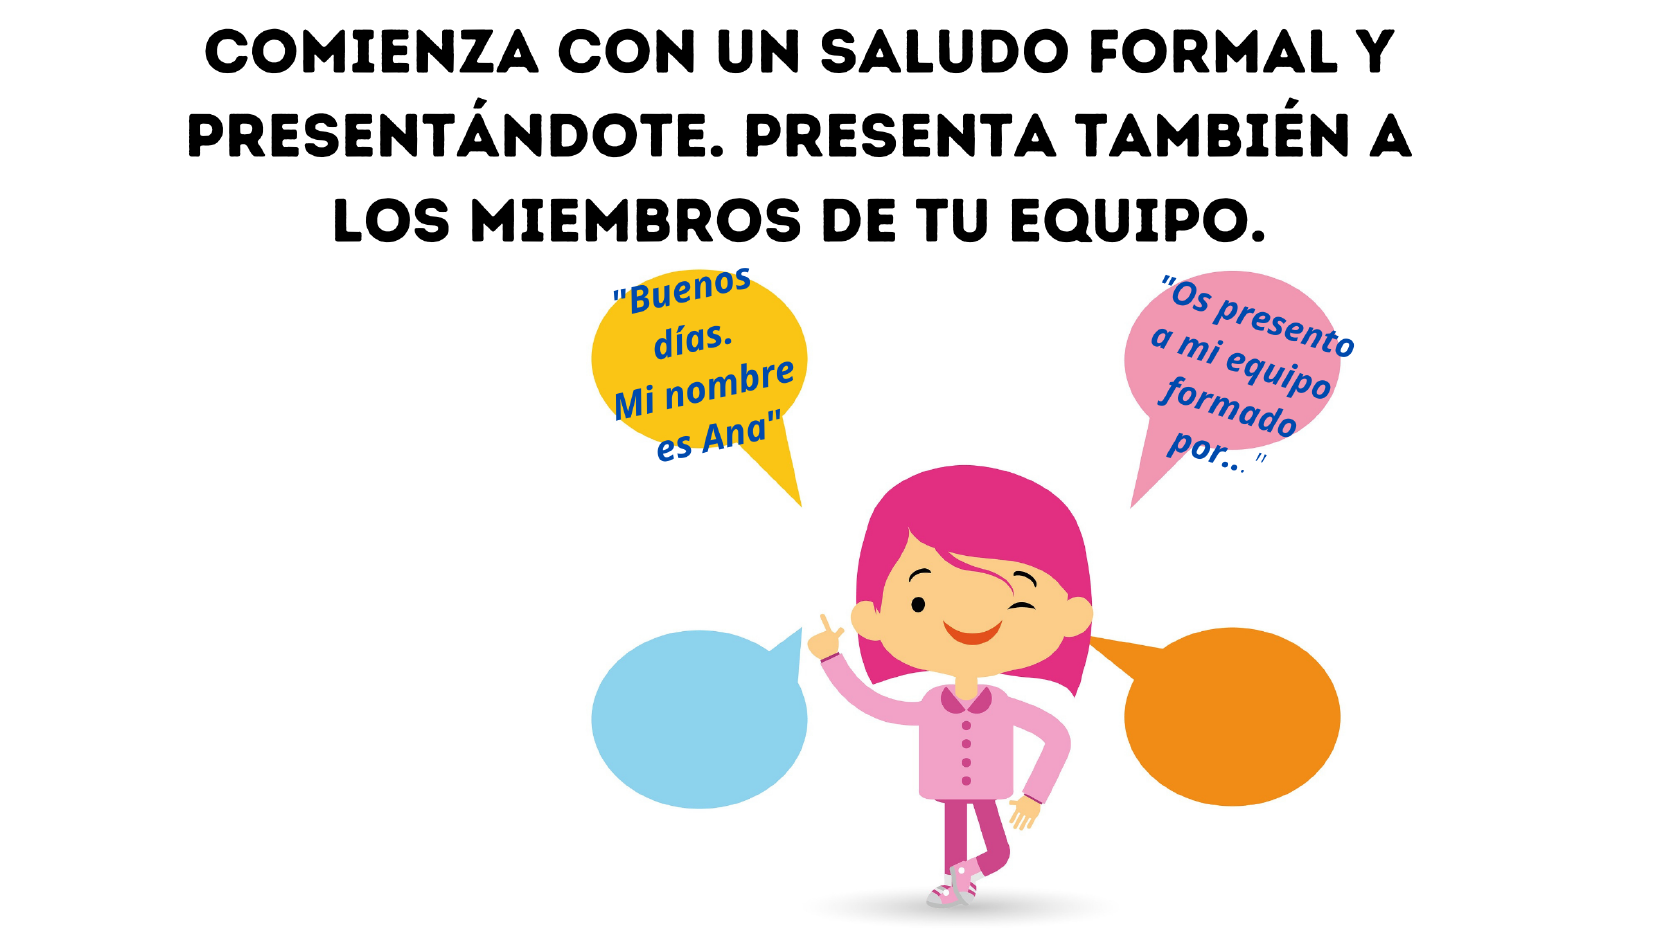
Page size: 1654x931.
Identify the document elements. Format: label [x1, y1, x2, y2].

picture [156, 0, 1441, 931]
